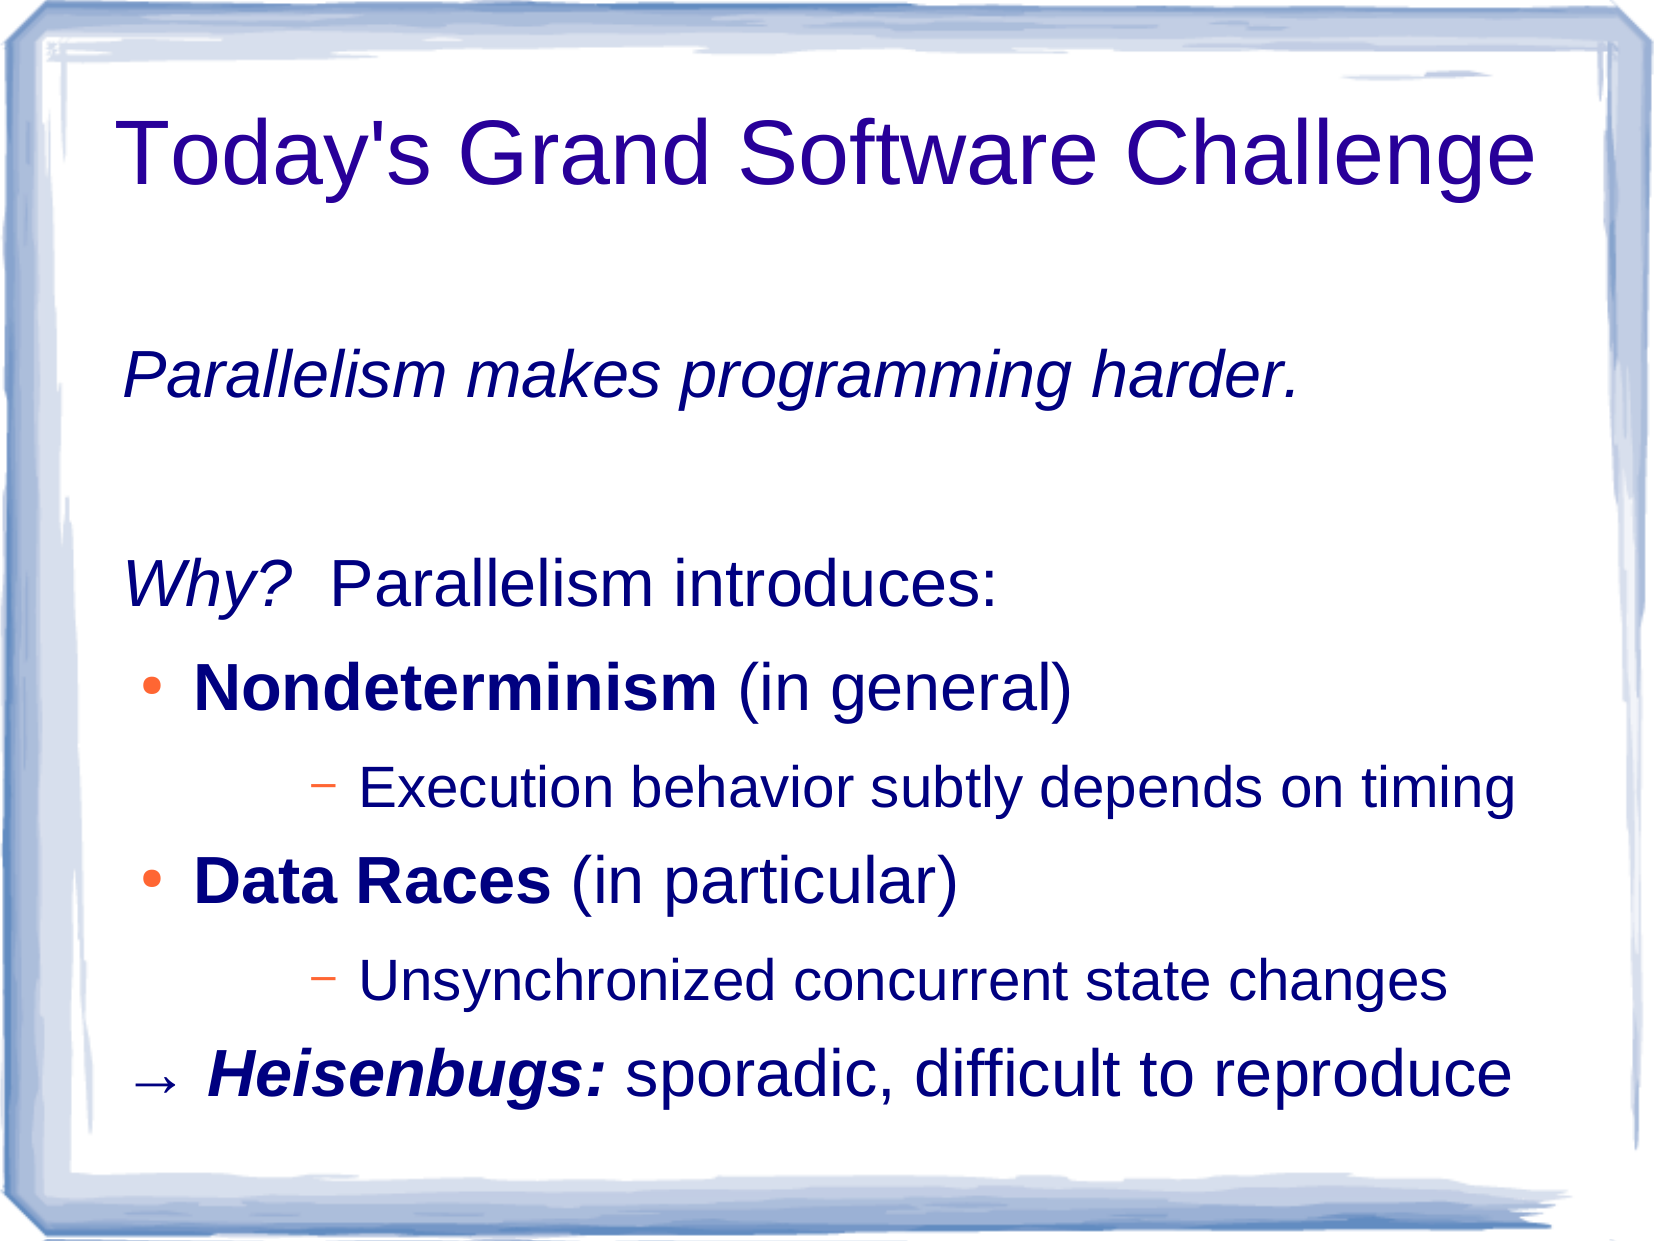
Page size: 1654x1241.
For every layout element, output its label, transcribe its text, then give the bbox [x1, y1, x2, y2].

title Today's Grand Software Challenge [82, 49, 1571, 257]
picture [0, 0, 1654, 1241]
list Parallelism makes programming harder. Why? Parallelism introduces: Nondeterminism (in general) Execution behavior subtly depends on timing Data Races (in particular) Unsynchronized concurrent state changes → Heisenbugs: sporadic, difficult to reproduce [122, 337, 1576, 1110]
